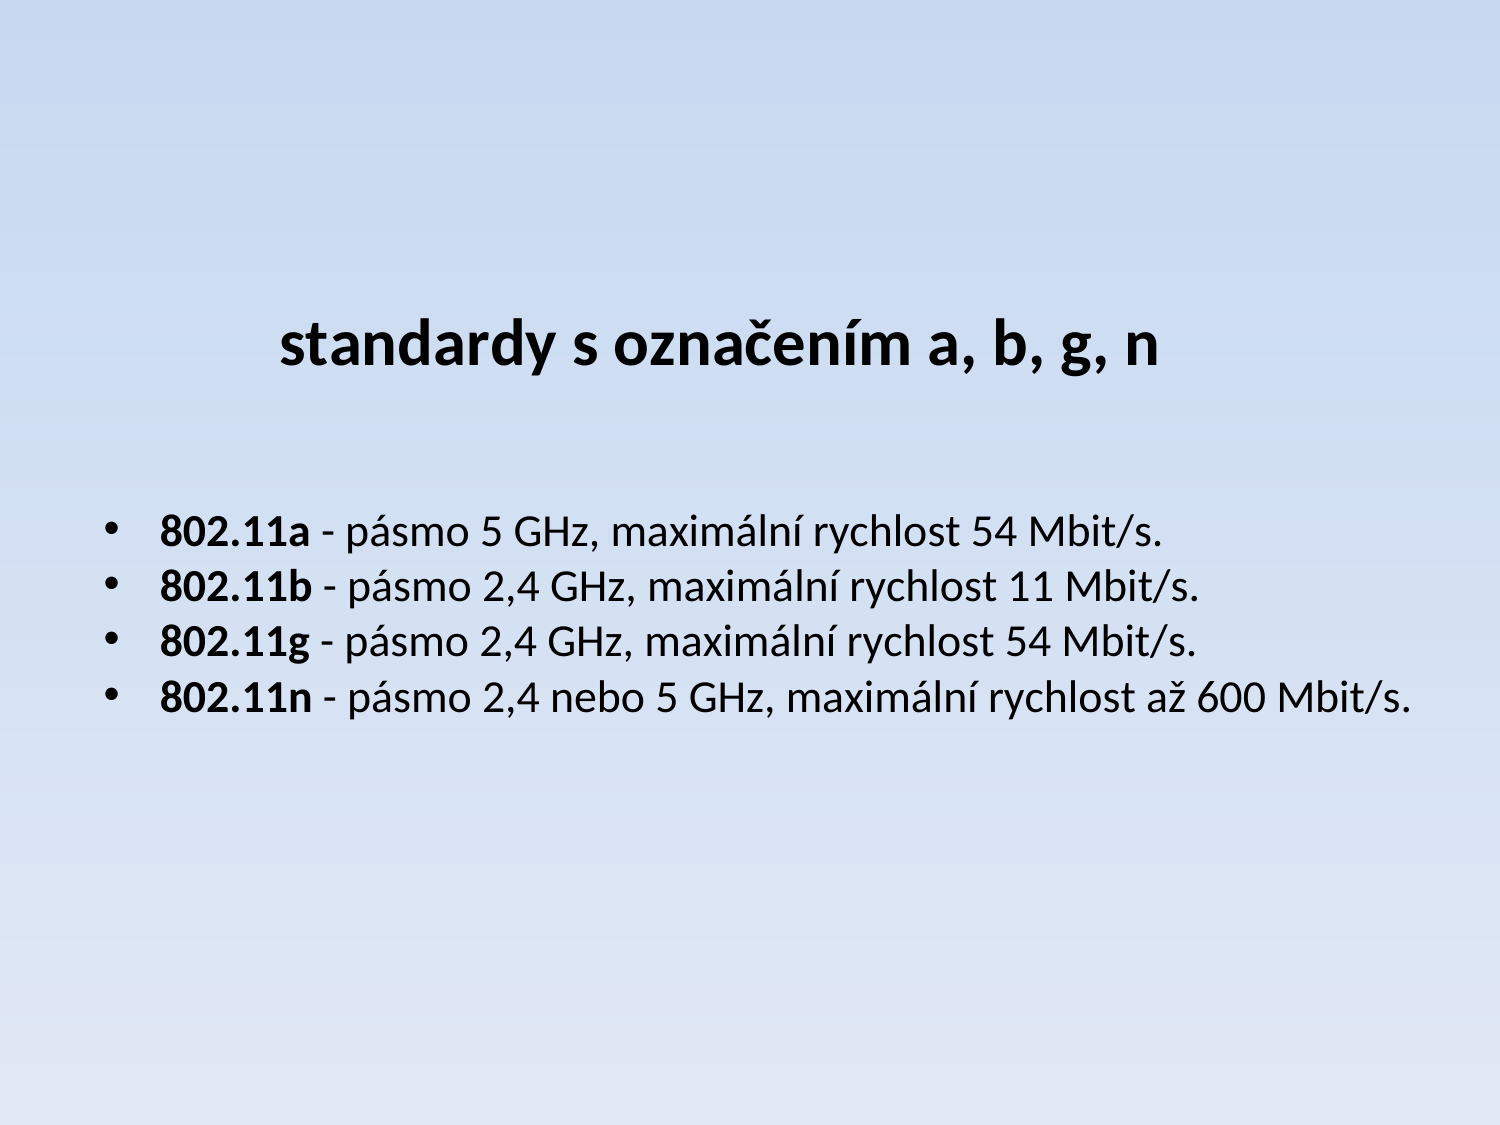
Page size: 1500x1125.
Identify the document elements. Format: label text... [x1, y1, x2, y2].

text_box standardy s označením a, b, g, n [183, 290, 1258, 387]
list 802.11a - pásmo 5 GHz, maximální rychlost 54 Mbit/s. 802.11b - pásmo 2,4 GHz, maximální rychlost 11 Mbit/s. 802.11g - pásmo 2,4 GHz, maximální rychlost 54 Mbit/s. 802.11n - pásmo 2,4 nebo 5 GHz, maximální rychlost až 600 Mbit/s. [88, 503, 1439, 792]
